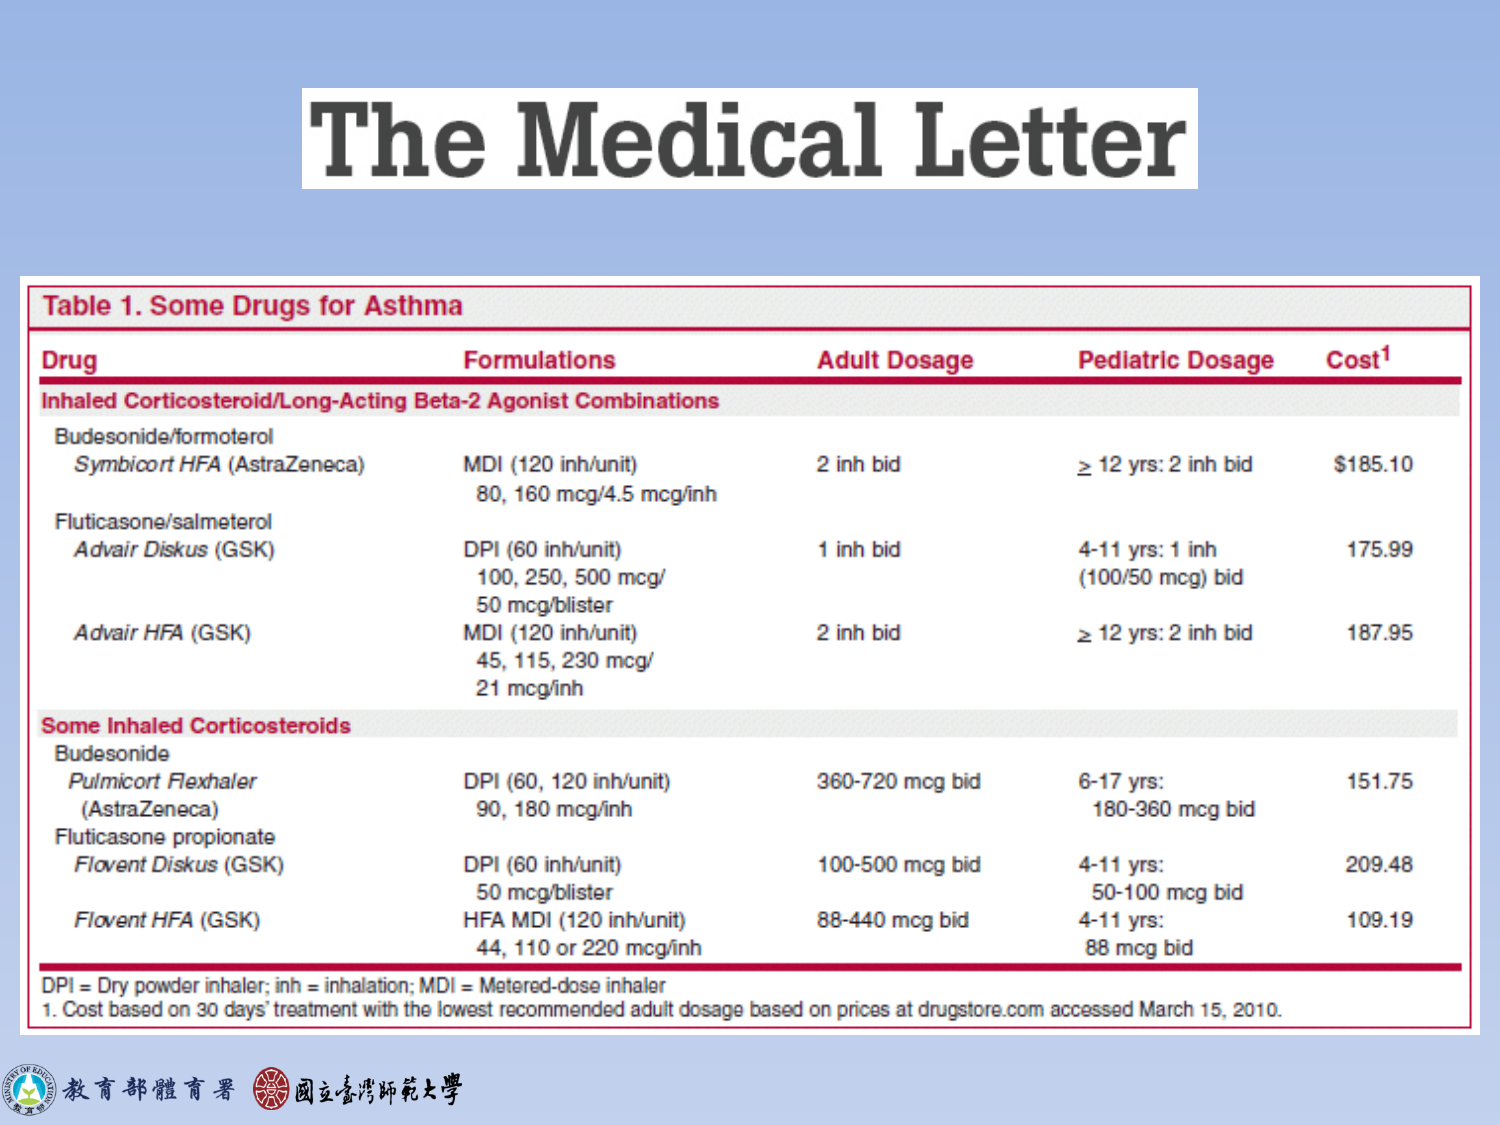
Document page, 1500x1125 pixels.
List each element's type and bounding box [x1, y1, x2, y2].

picture [302, 88, 1198, 189]
picture [20, 276, 1480, 1035]
